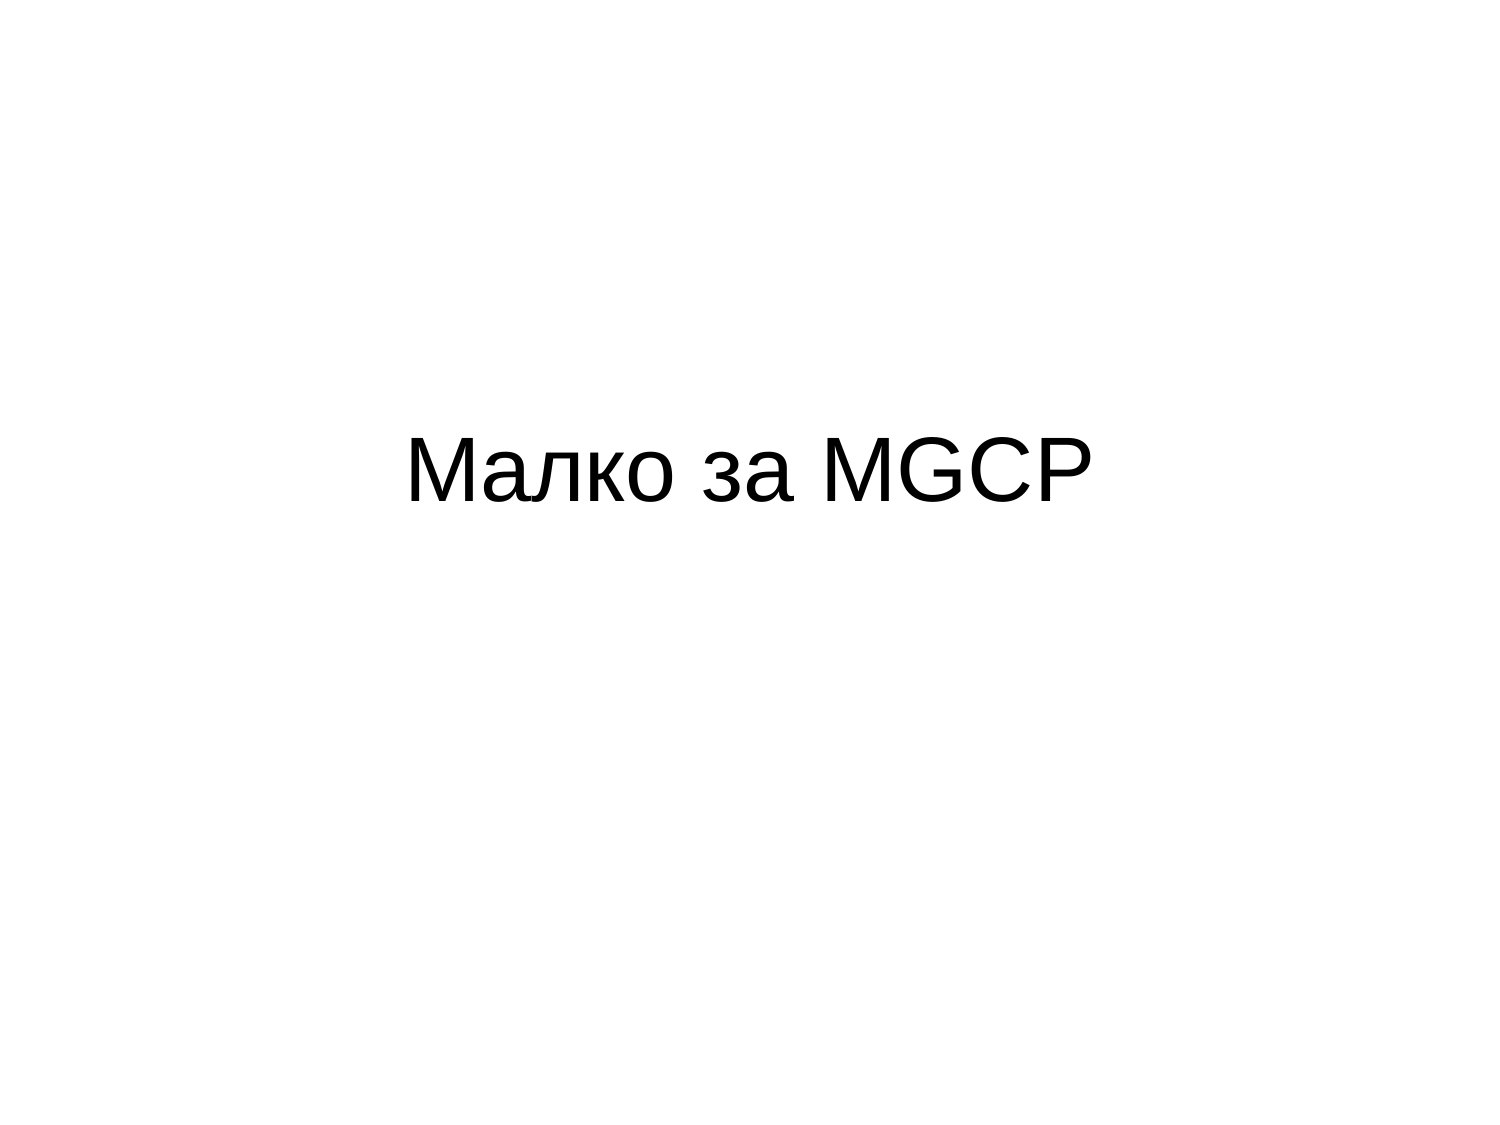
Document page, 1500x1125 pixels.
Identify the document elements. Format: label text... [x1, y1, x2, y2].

title Малко за MGCP [112, 349, 1388, 591]
